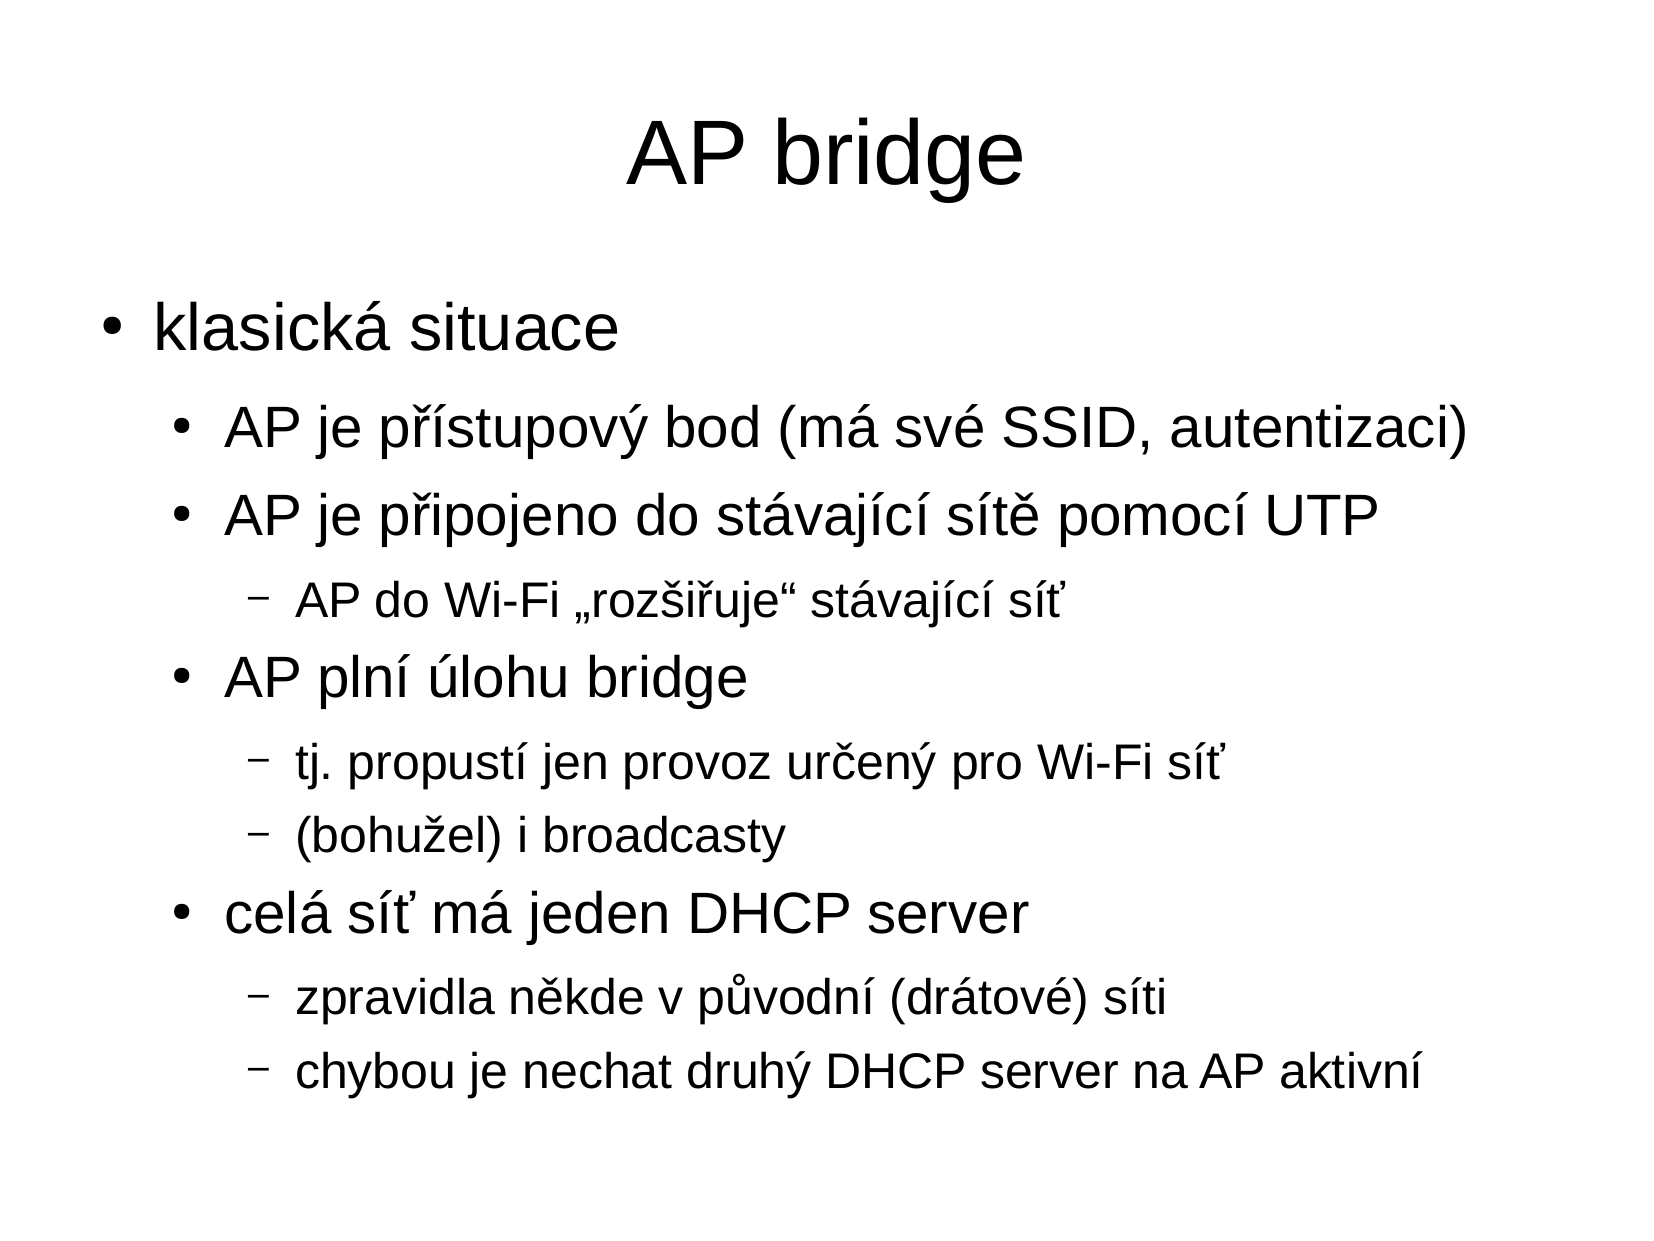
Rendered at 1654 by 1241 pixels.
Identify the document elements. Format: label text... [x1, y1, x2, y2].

list klasická situace AP je přístupový bod (má své SSID, autentizaci) AP je připojeno do stávající sítě pomocí UTP AP do Wi-Fi „rozšiřuje“ stávající síť AP plní úlohu bridge tj. propustí jen provoz určený pro Wi-Fi síť (bohužel) i broadcasty celá síť má jeden DHCP server zpravidla někde v původní (drátové) síti chybou je nechat druhý DHCP server na AP aktivní [82, 290, 1571, 1099]
title AP bridge [82, 49, 1571, 257]
